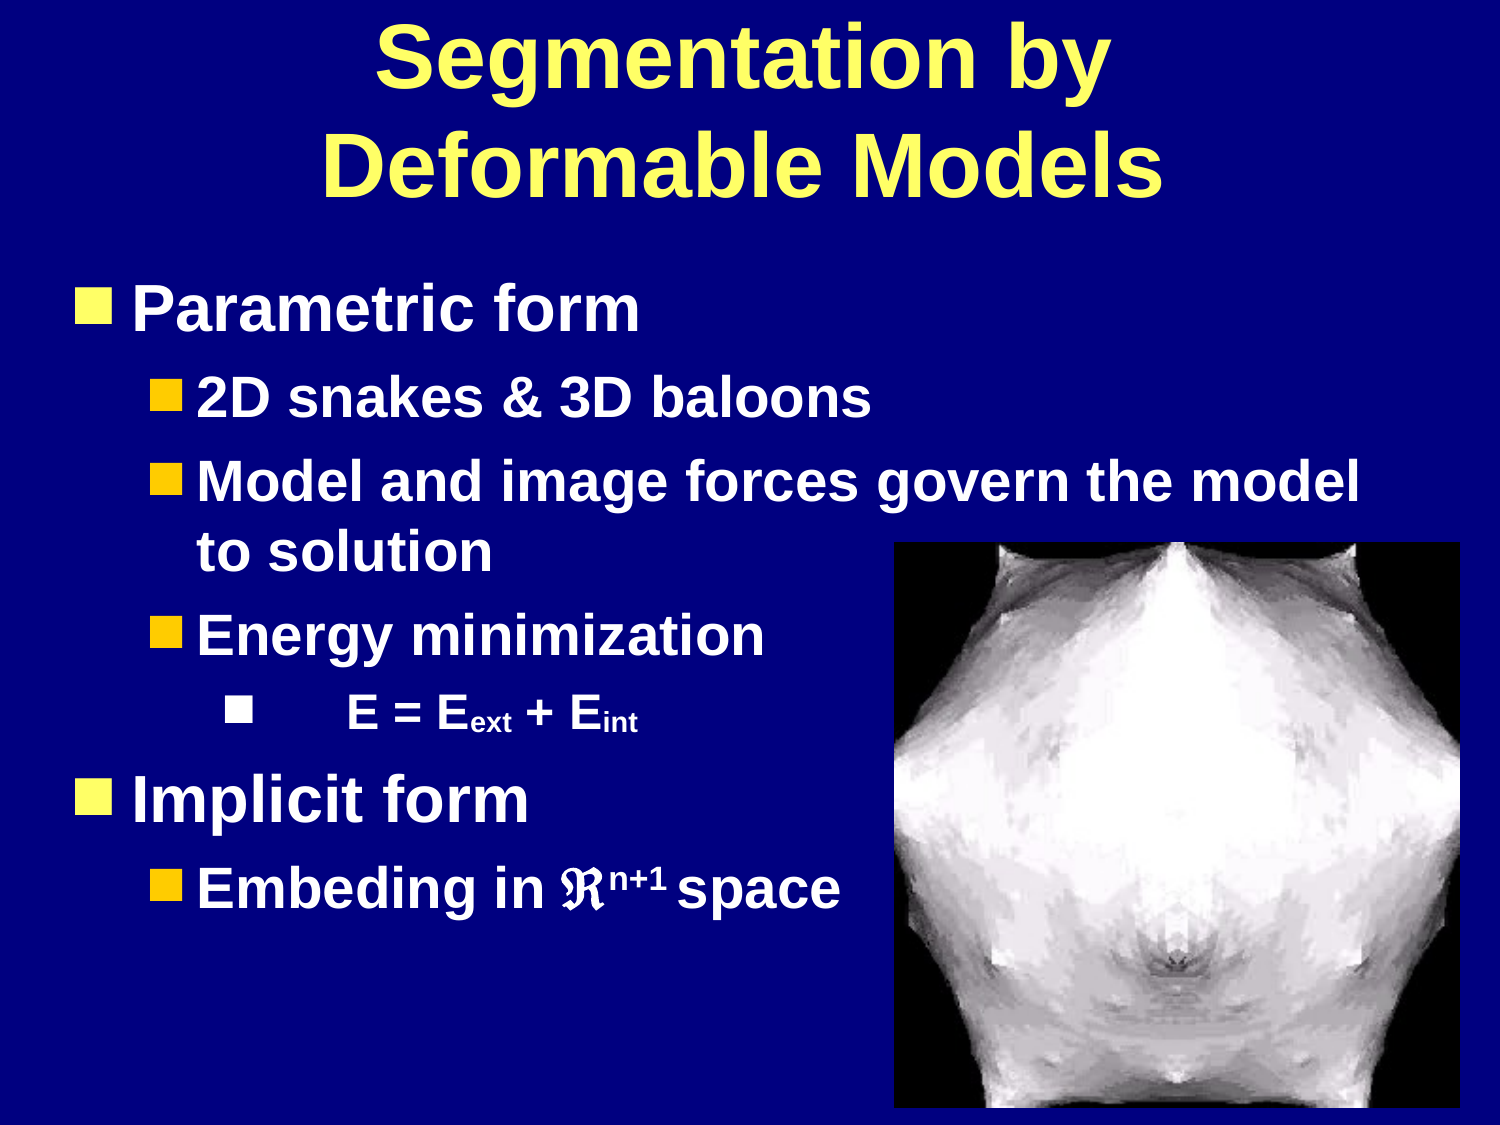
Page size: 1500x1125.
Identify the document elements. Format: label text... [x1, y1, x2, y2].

title Segmentation by Deformable Models [99, 0, 1388, 225]
list Parametric form 2D snakes & 3D baloons Model and image forces govern the model to solution Energy minimization E = Eext + Eint Implicit form Embeding in ℜn+1 space [59, 258, 1437, 1092]
picture [894, 542, 1460, 1108]
